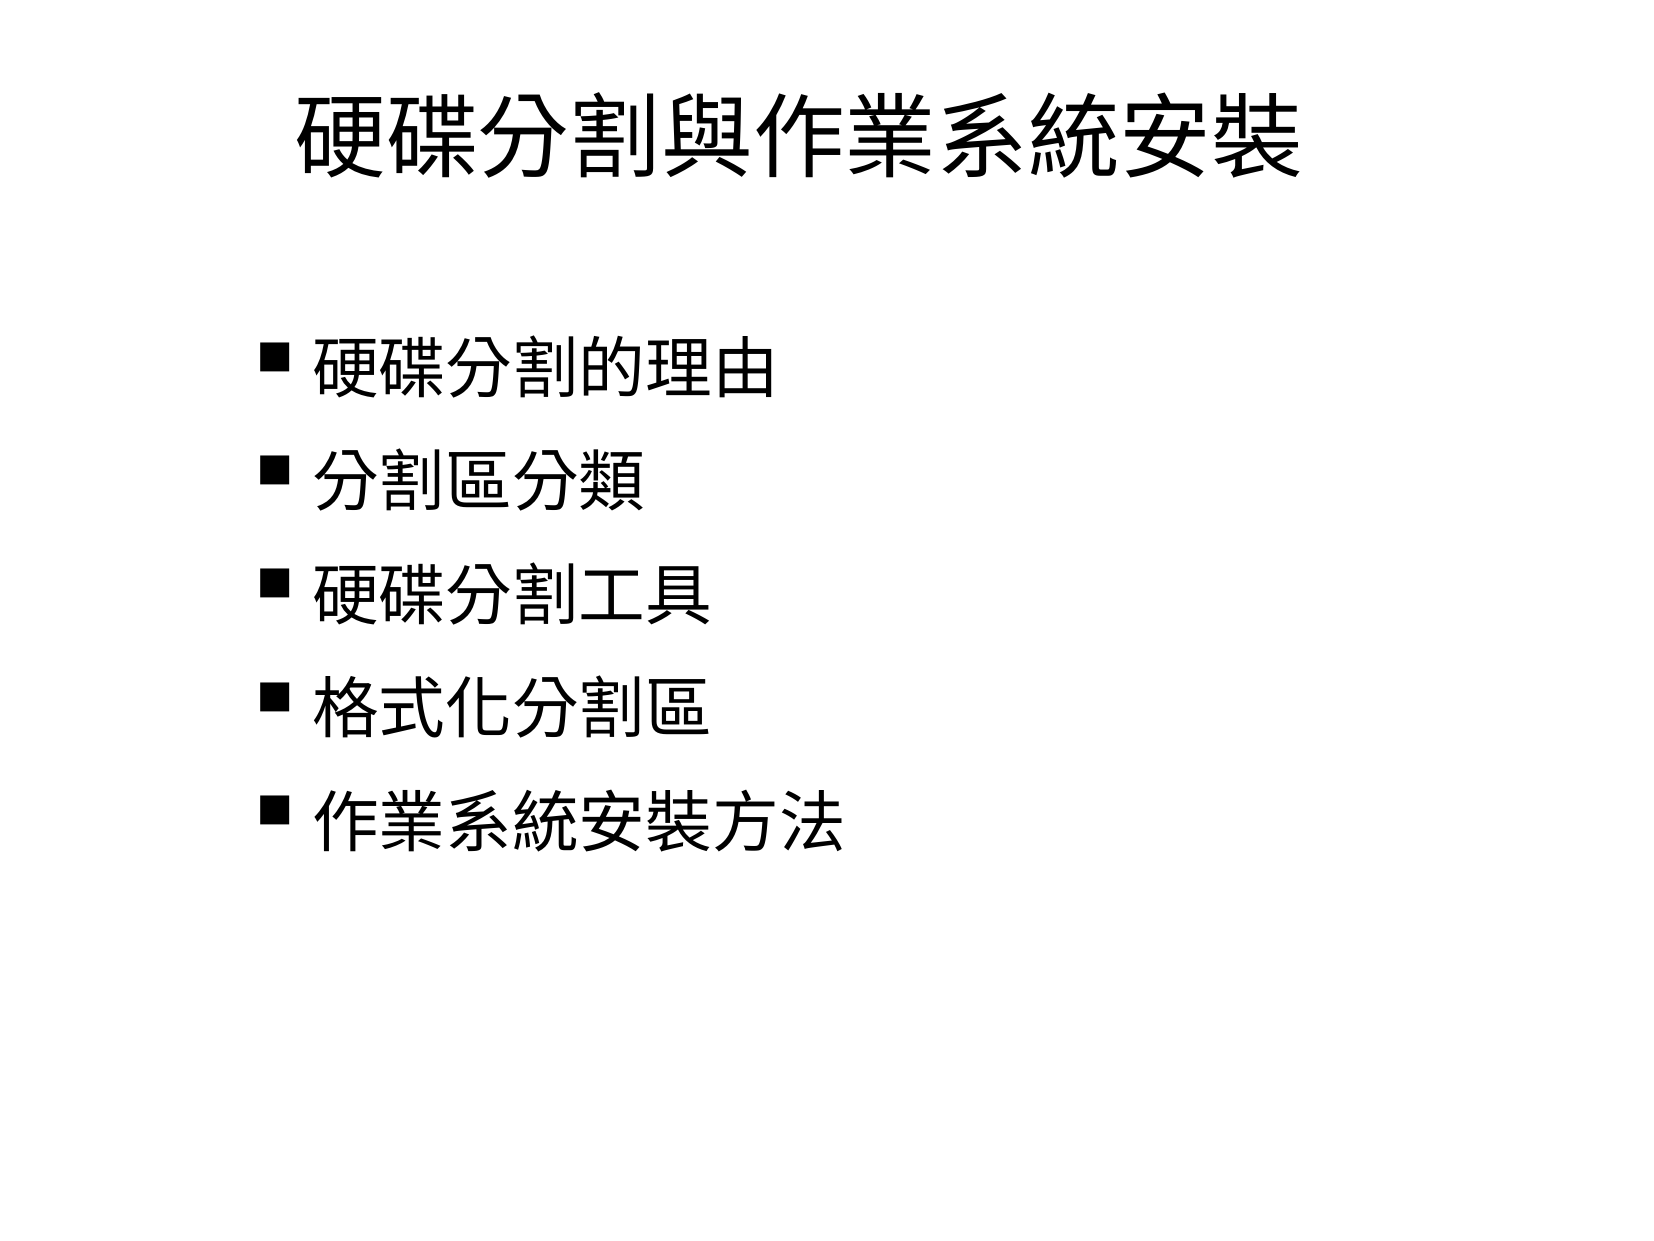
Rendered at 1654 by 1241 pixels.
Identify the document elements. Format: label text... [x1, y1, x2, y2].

list 硬碟分割的理由 分割區分類 硬碟分割工具 格式化分割區 作業系統安裝方法 [240, 307, 1452, 959]
title 硬碟分割與作業系統安裝 [96, 27, 1502, 235]
